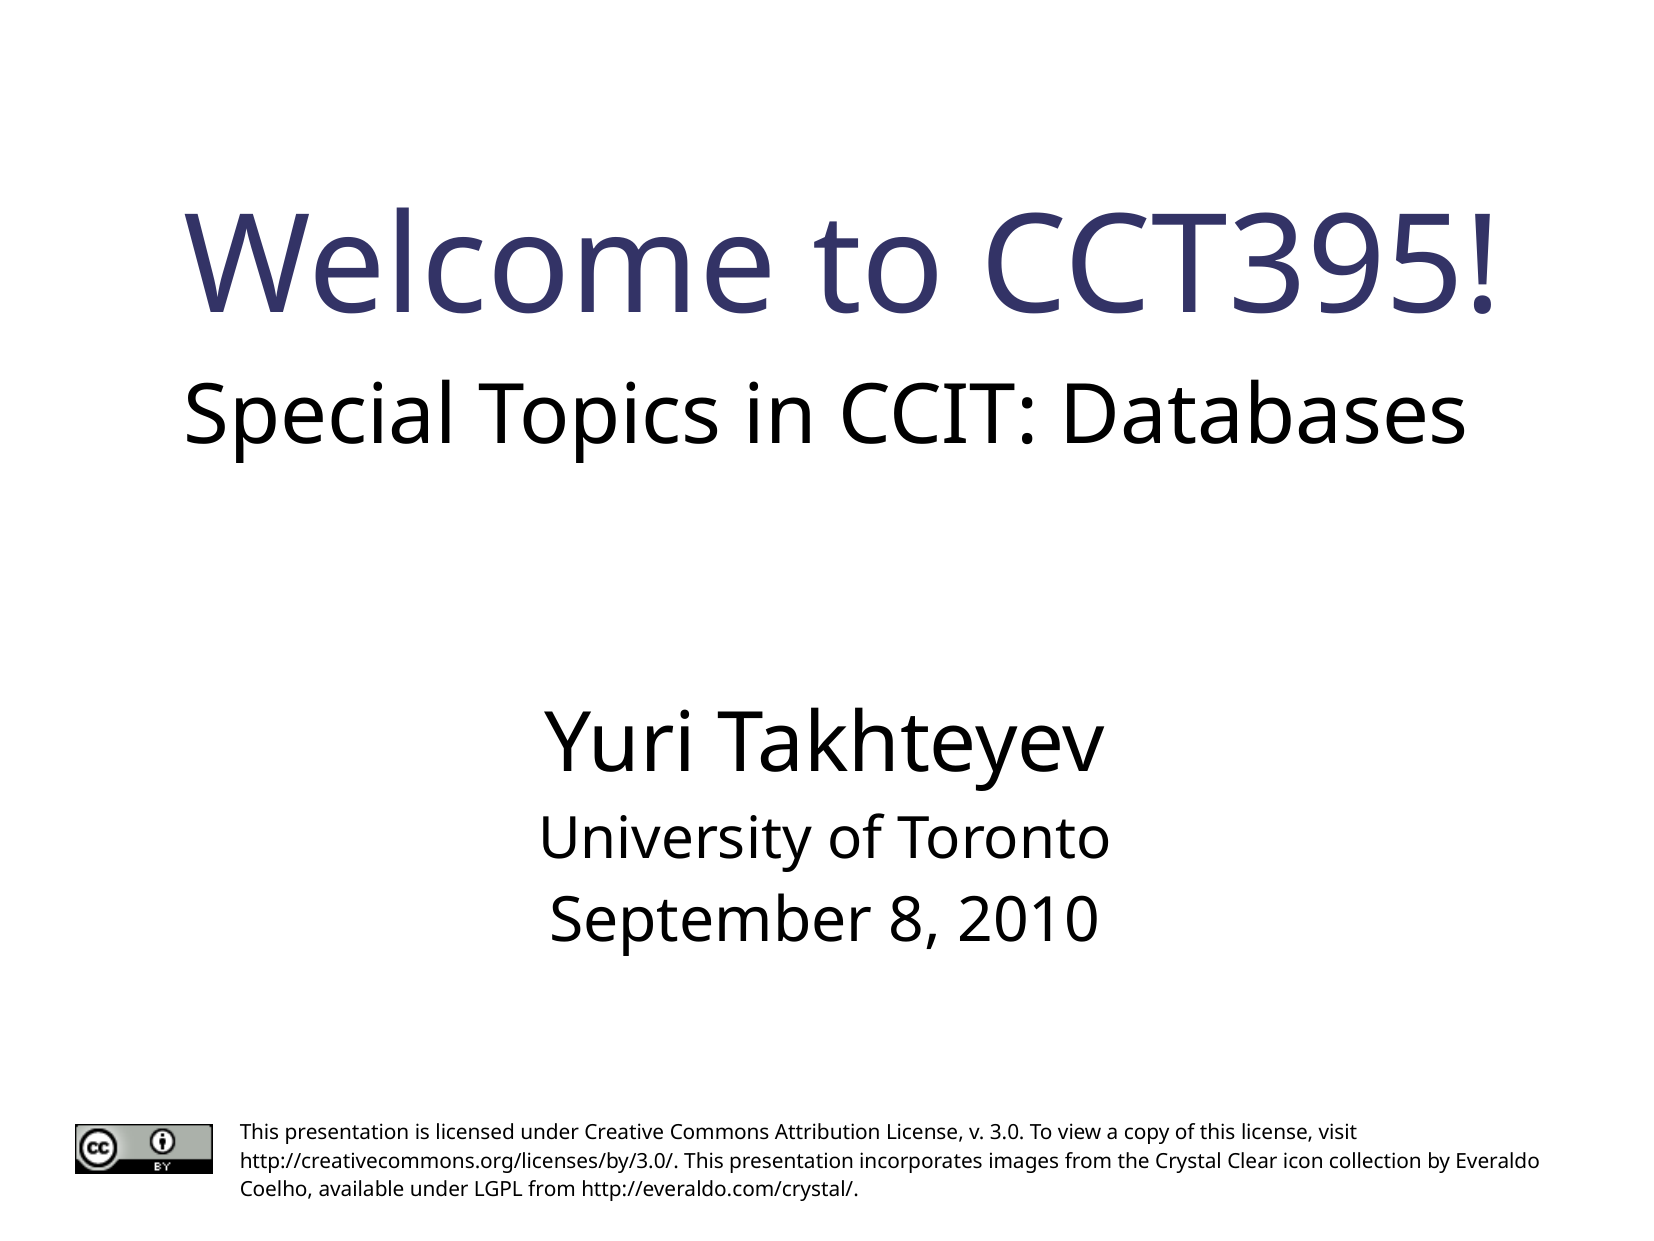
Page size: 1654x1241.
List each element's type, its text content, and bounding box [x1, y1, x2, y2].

text_box This presentation is licensed under Creative Commons Attribution License, v. 3.0. To view a copy of this license, visit http://creativecommons.org/licenses/by/3.0/. This presentation incorporates images from the Crystal Clear icon collection by Everaldo Coelho, available under LGPL from http://everaldo.com/crystal/. [225, 1110, 1576, 1201]
title Welcome to CCT395! [34, 155, 1651, 363]
subtitle Special Topics in CCIT: Databases [82, 297, 1571, 526]
picture [75, 1124, 213, 1174]
text_box Yuri Takhteyev University of Toronto September 8, 2010 [150, 675, 1501, 938]
